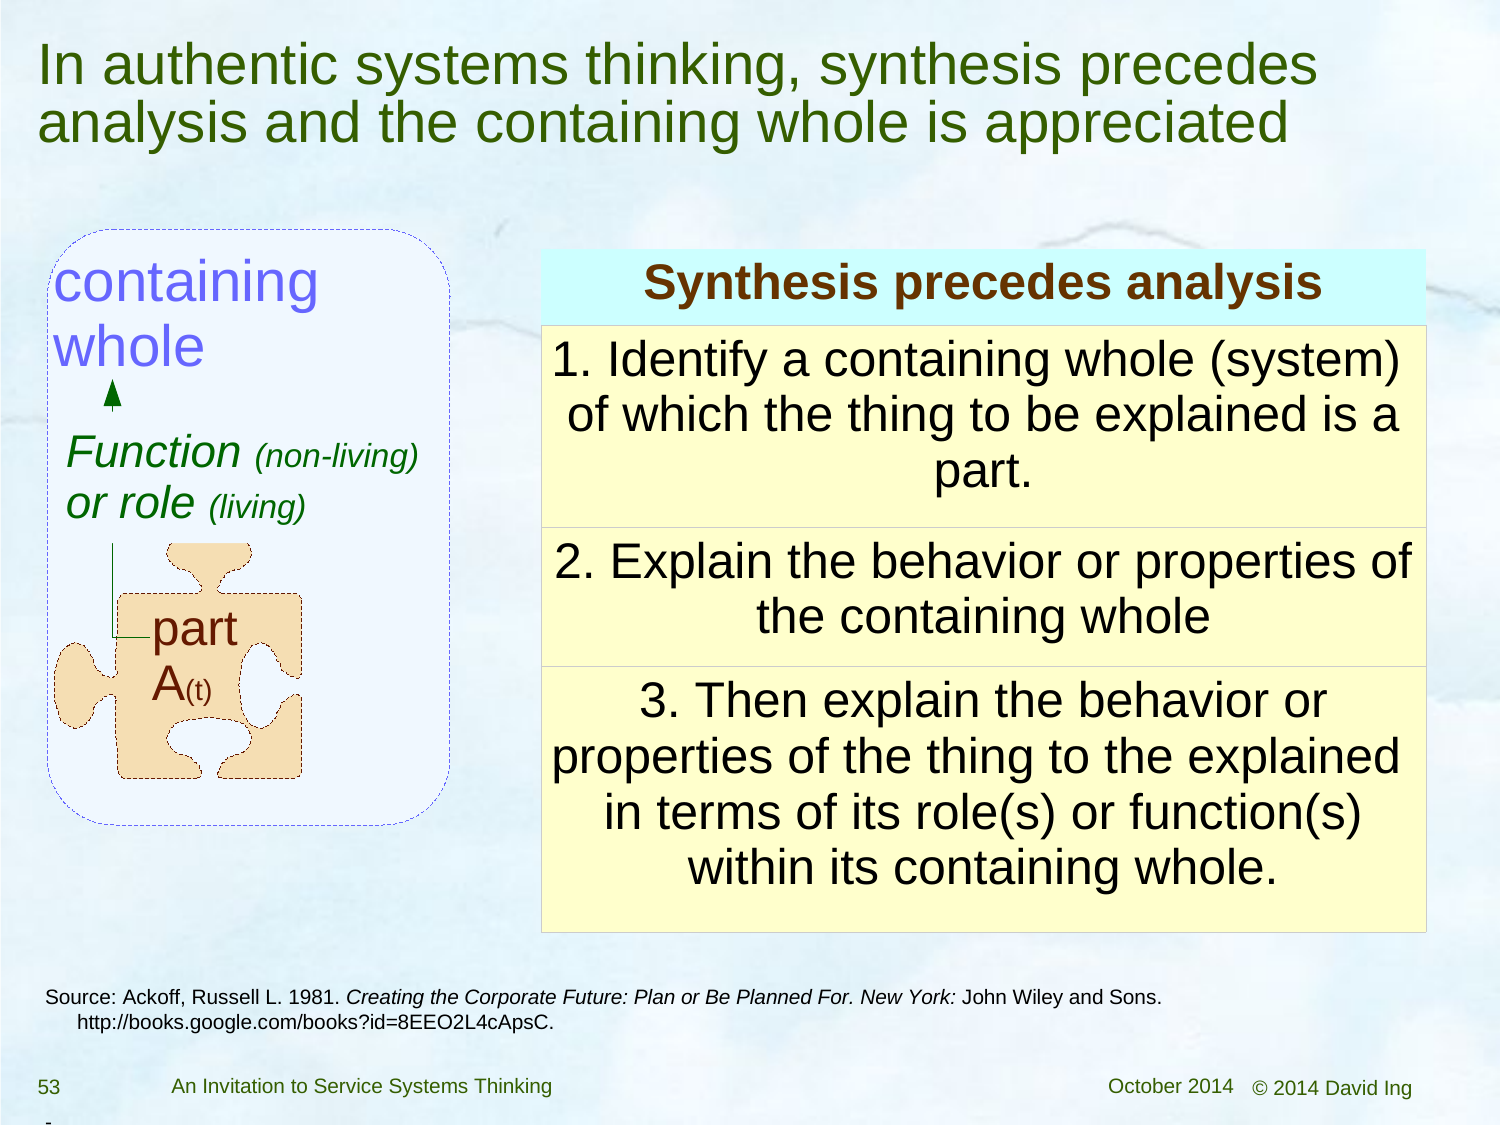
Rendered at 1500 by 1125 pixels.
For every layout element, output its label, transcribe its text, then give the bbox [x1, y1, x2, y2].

title In authentic systems thinking, synthesis precedes analysis and the containing whole is appreciated [37, 37, 1463, 176]
text_box containing whole [38, 240, 364, 404]
text_box part A(t) [137, 592, 338, 735]
text_box Source: Ackoff, Russell L. 1981. Creating the Corporate Future: Plan or Be Planned For. New York: John Wiley and Sons. http://books.google.com/books?id=8EEO2L4cApsC. - [30, 976, 1427, 1075]
table_cell 2. Explain the behavior or properties of the containing whole [542, 528, 1426, 666]
text_box [47, 229, 451, 826]
table_cell 1. Identify a containing whole (system) of which the thing to be explained is a part. [542, 326, 1426, 527]
picture [0, 0, 1500, 1125]
table_cell 3. Then explain the behavior or properties of the thing to the explained in terms of its role(s) or function(s) within its containing whole. [542, 667, 1426, 932]
table_header Synthesis precedes analysis [541, 249, 1426, 325]
text_box Function (non-living) or role (living) [55, 411, 443, 544]
